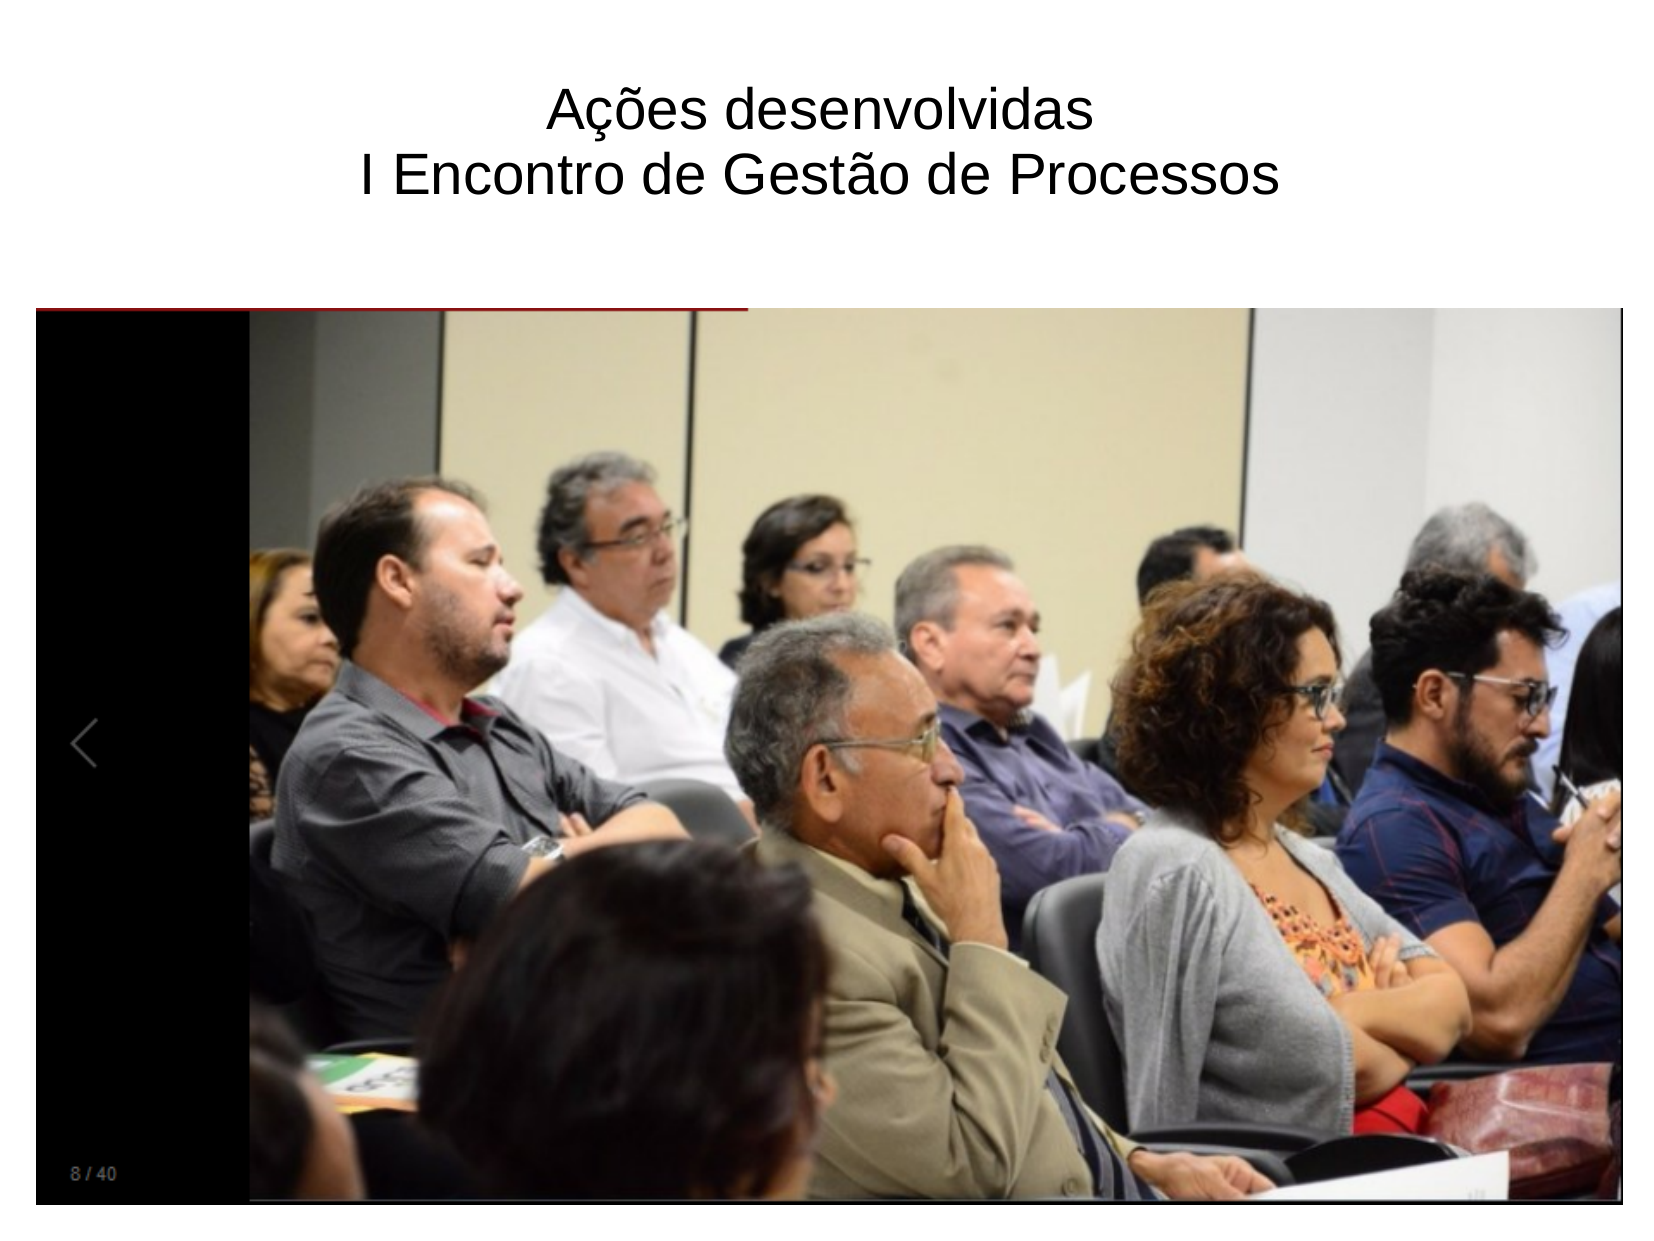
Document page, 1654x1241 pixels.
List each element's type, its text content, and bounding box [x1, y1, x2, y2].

picture [36, 308, 1623, 1205]
title Ações desenvolvidas I Encontro de Gestão de Processos [82, 36, 1559, 249]
